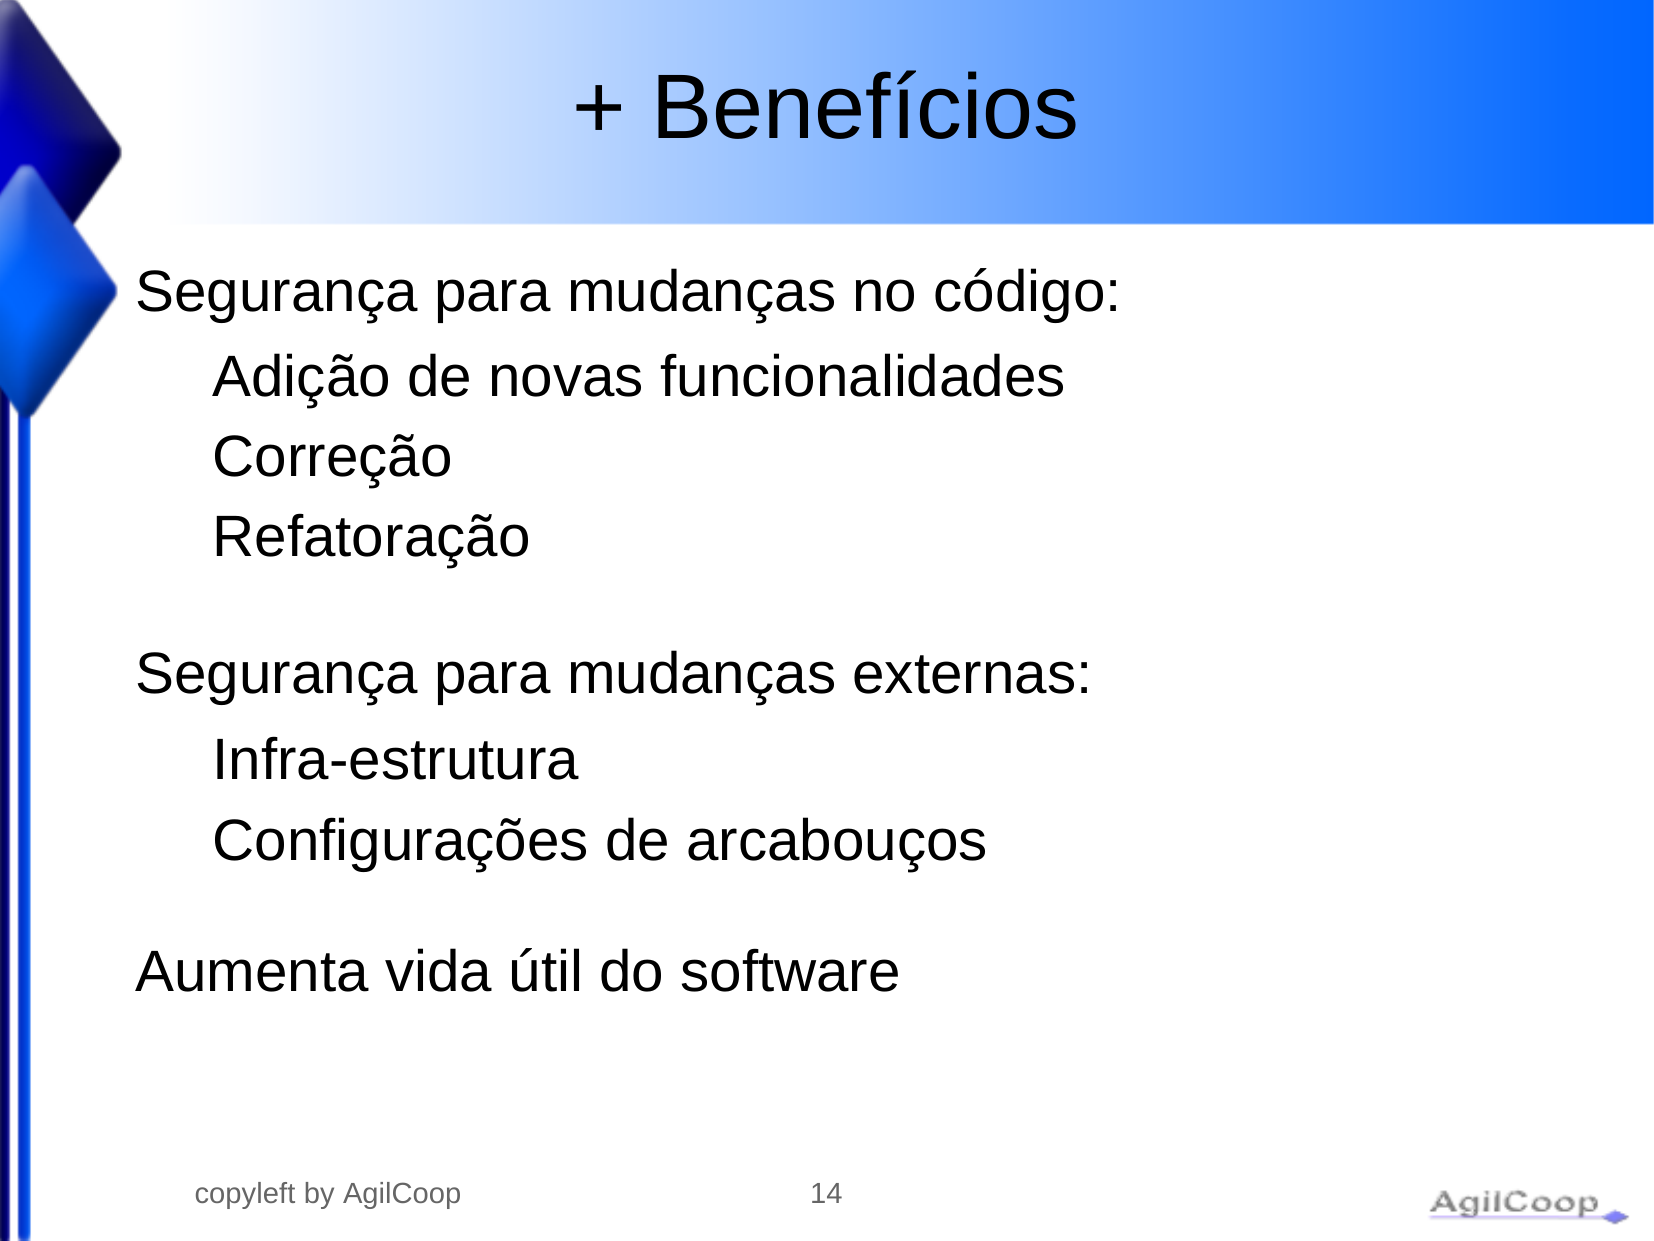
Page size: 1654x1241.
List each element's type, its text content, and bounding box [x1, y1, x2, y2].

list Segurança para mudanças no código: Adição de novas funcionalidades Correção Refatoração Segurança para mudanças externas: Infra-estrutura Configurações de arcabouços Aumenta vida útil do software [118, 271, 1607, 1157]
title + Benefícios [82, 60, 1571, 163]
picture [0, 0, 1654, 1241]
